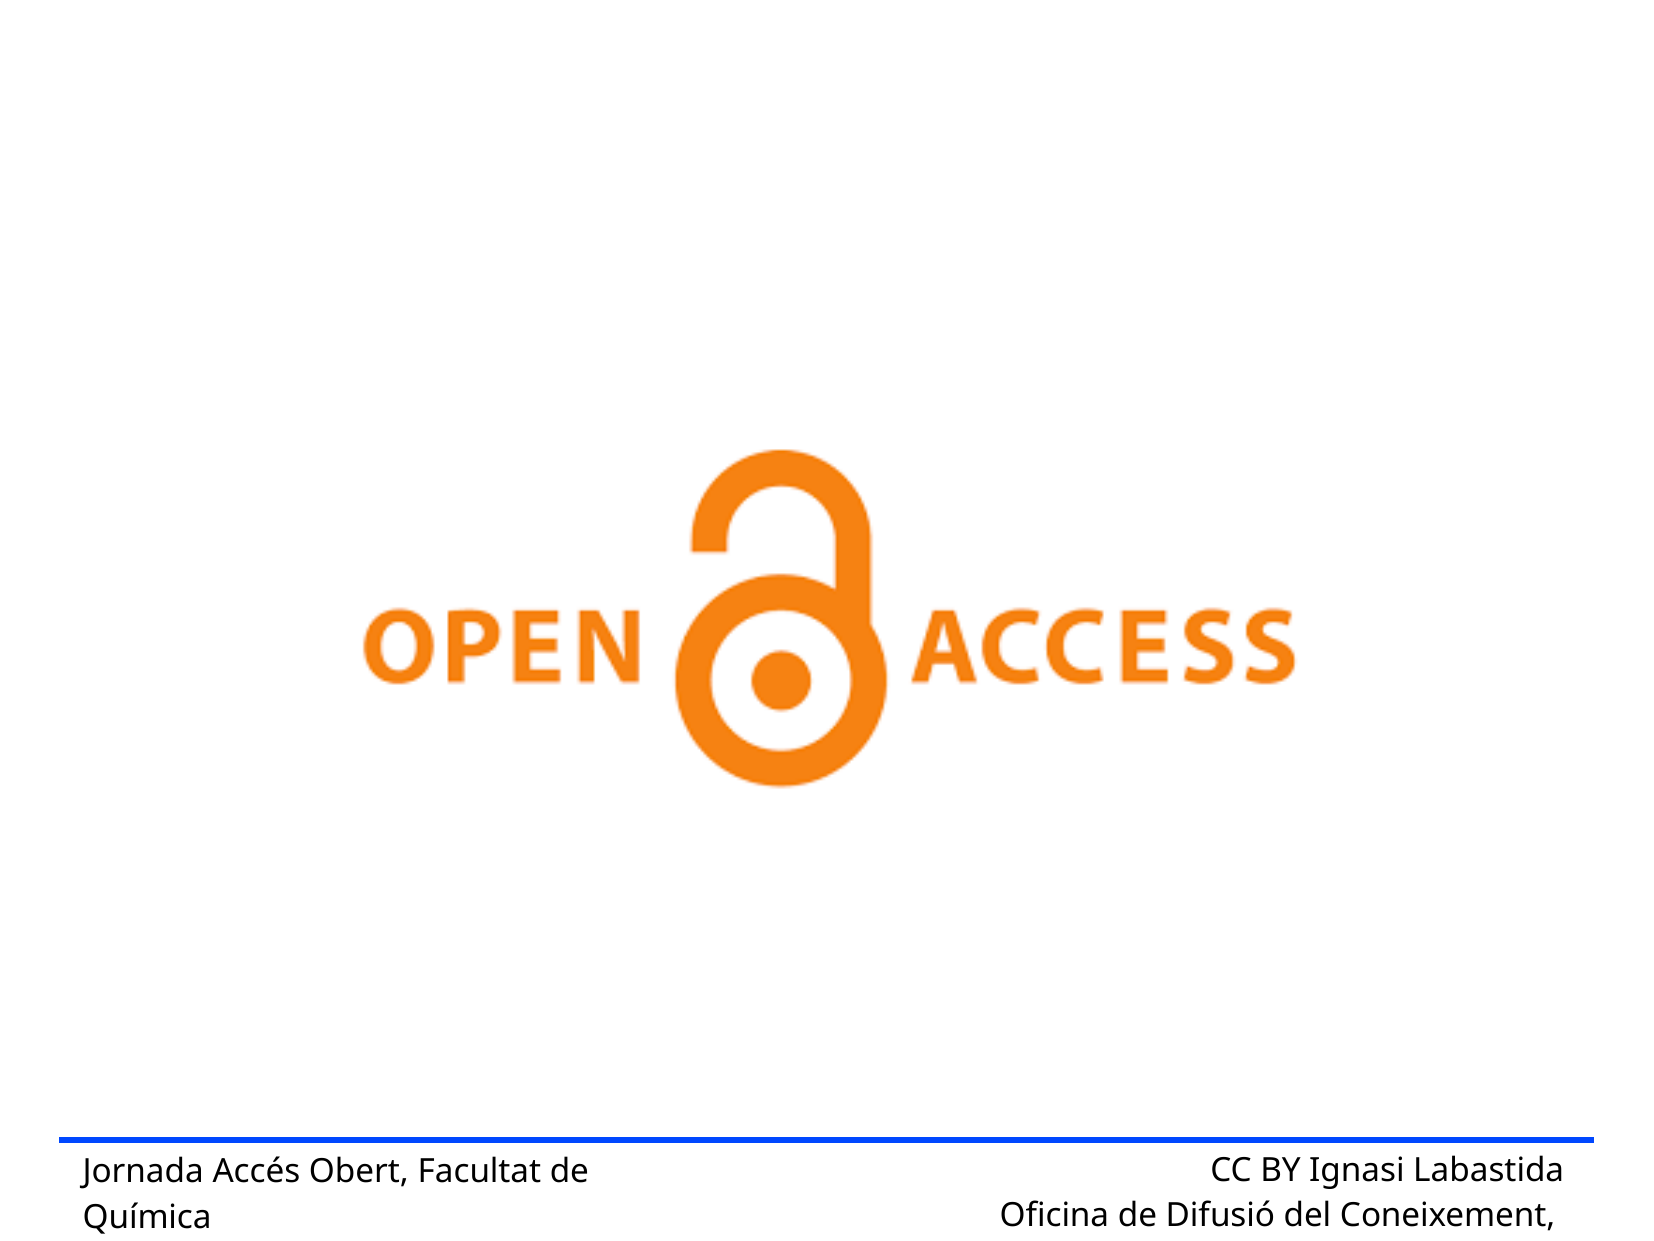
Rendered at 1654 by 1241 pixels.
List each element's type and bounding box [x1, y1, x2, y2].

picture [328, 420, 1326, 820]
